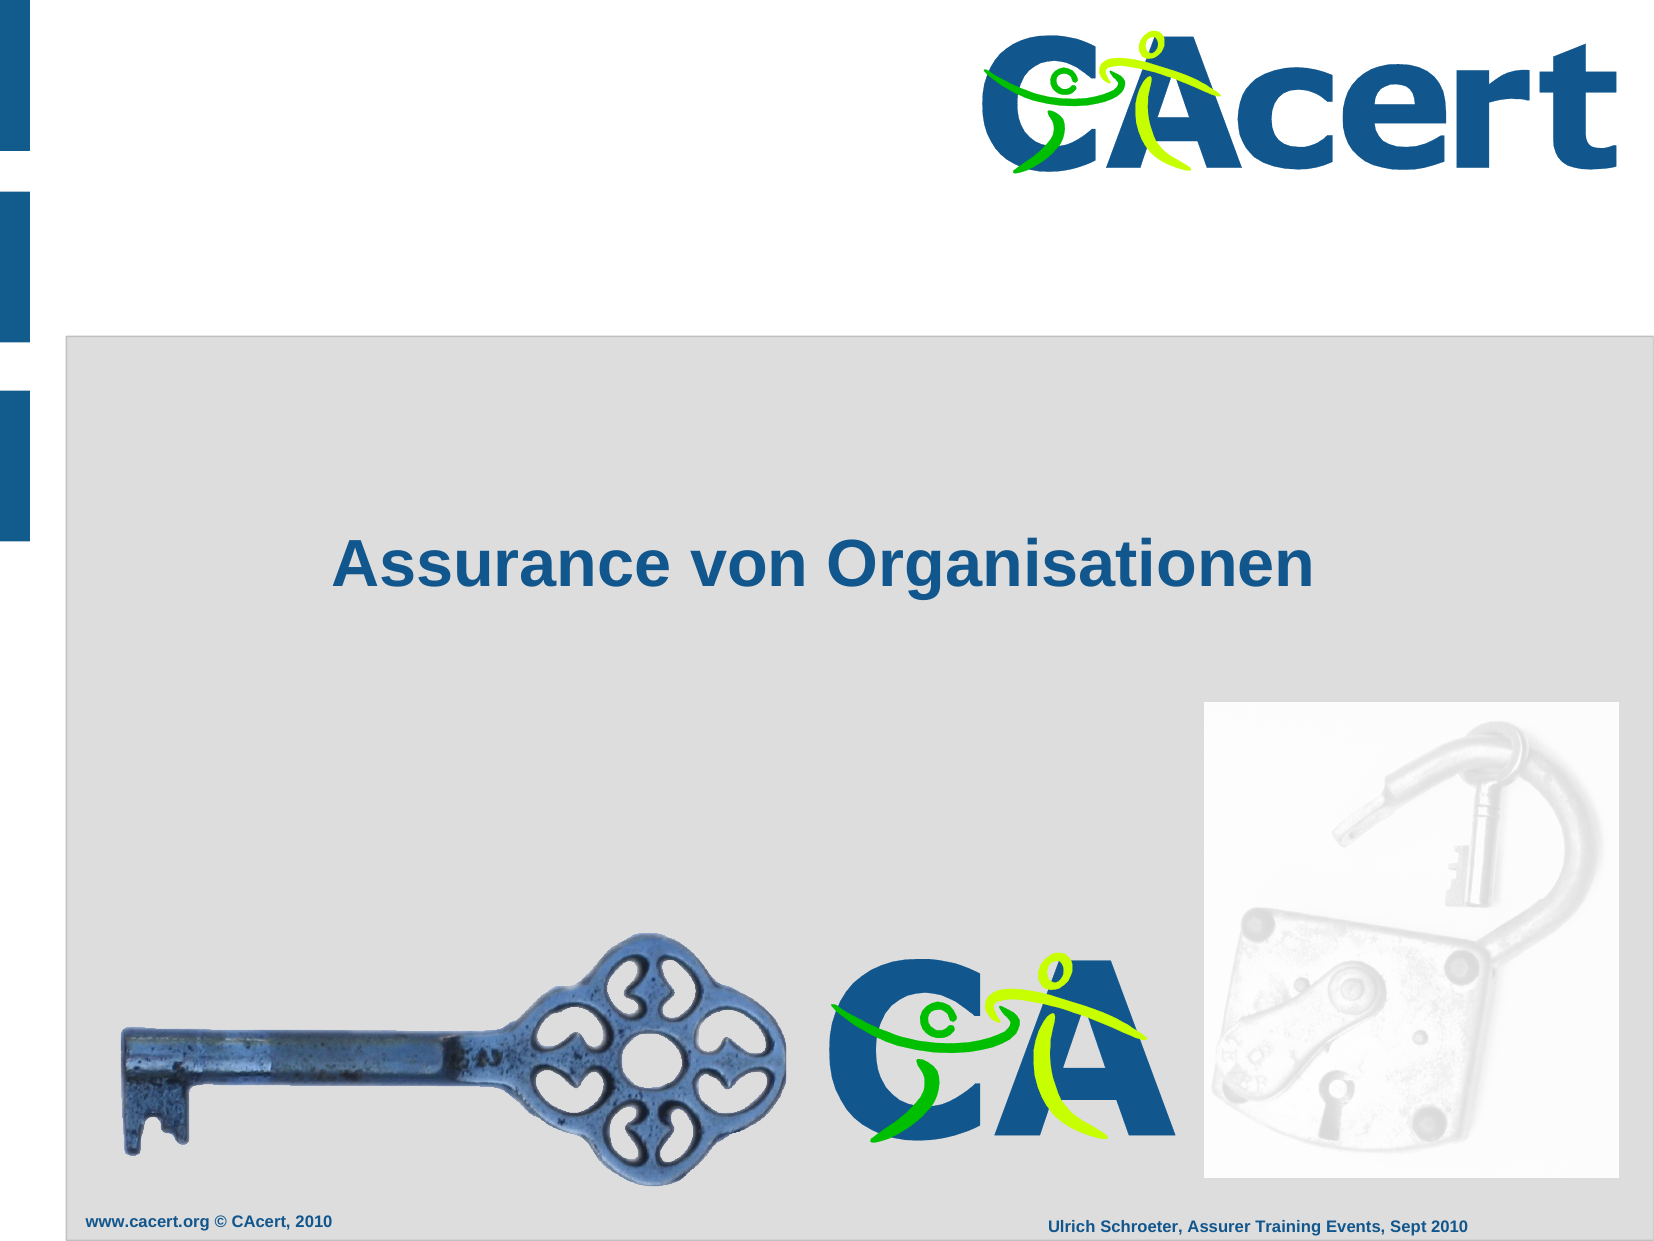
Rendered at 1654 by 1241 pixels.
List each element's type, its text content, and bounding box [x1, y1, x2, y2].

picture [826, 950, 1177, 1145]
title Assurance von Organisationen [118, 442, 1530, 601]
picture [1204, 702, 1619, 1178]
picture [106, 915, 800, 1203]
